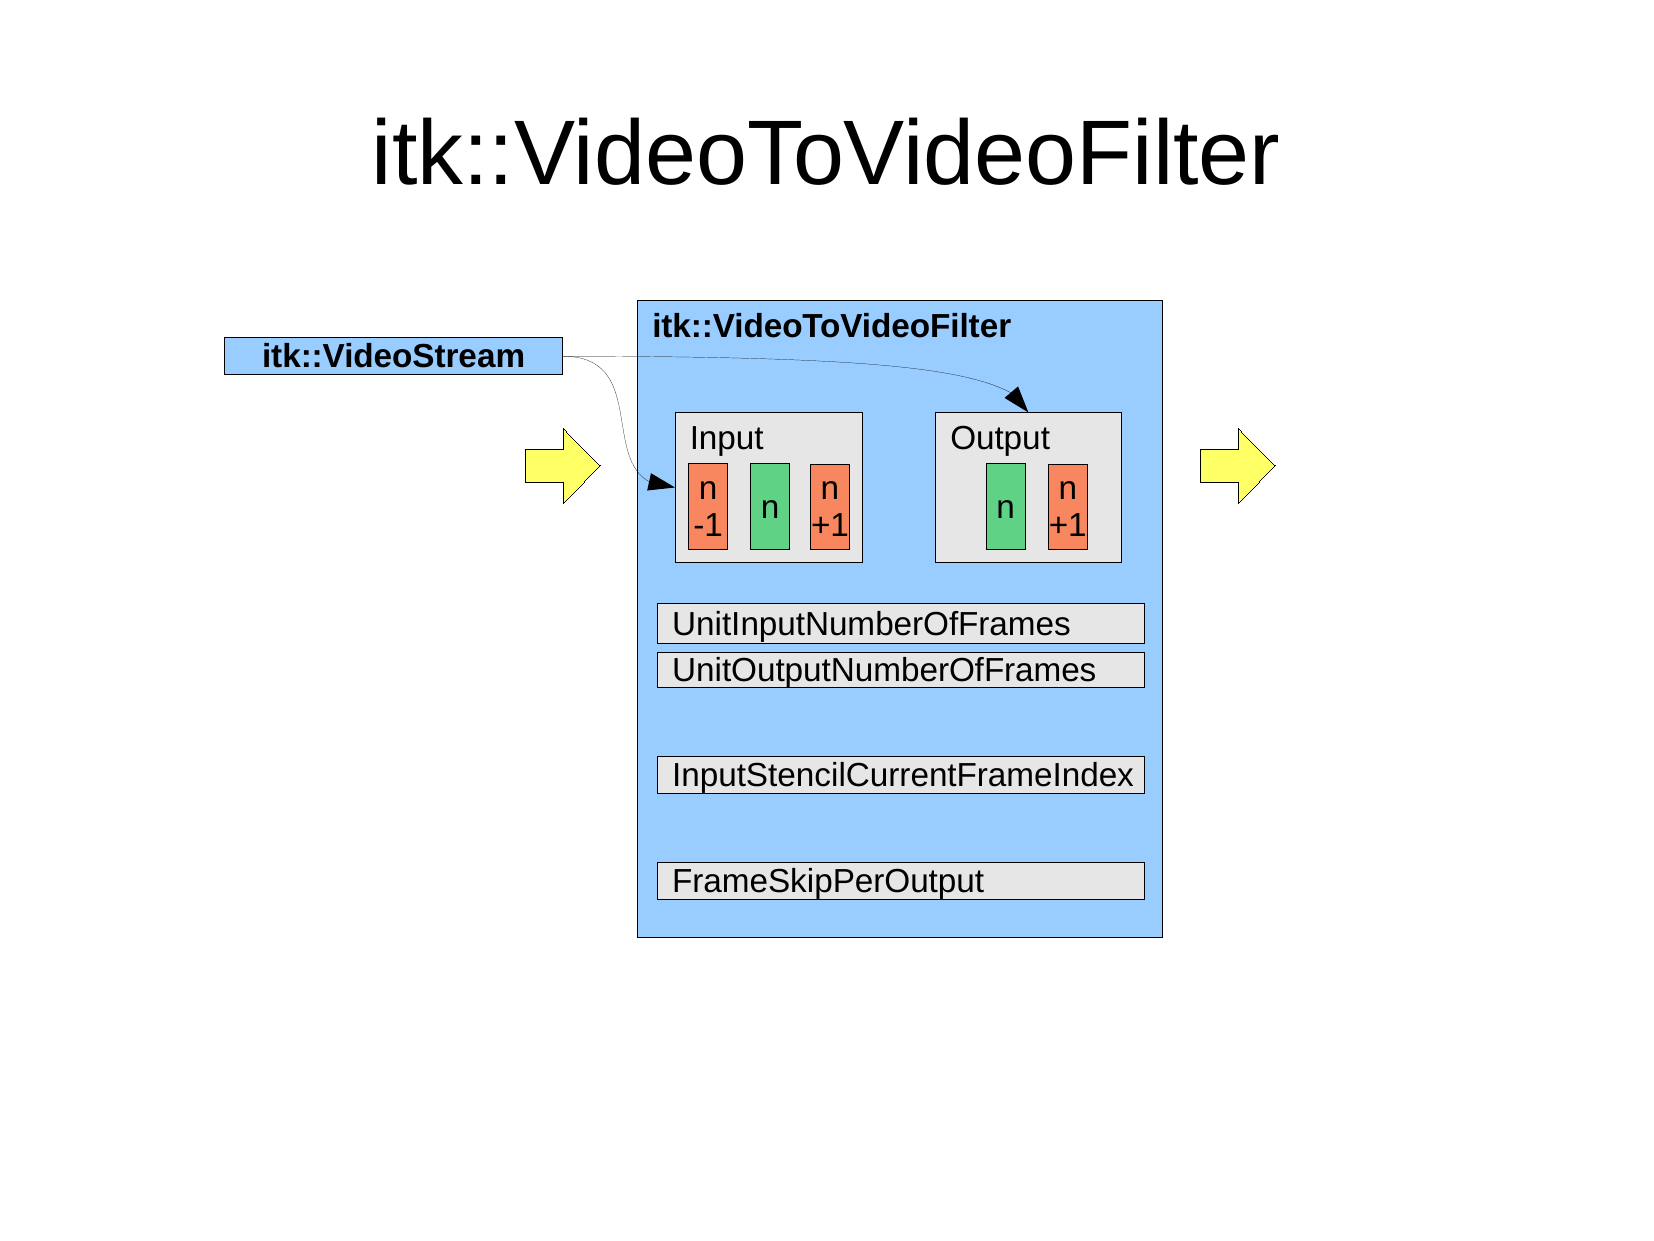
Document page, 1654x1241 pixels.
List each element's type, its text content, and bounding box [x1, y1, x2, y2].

text_box UnitOutputNumberOfFrames [657, 652, 1145, 688]
text_box n [750, 463, 790, 550]
title itk::VideoToVideoFilter [82, 56, 1571, 250]
text_box [525, 428, 601, 504]
text_box Output [935, 412, 1122, 563]
text_box n +1 [810, 464, 850, 550]
text_box n -1 [688, 463, 728, 550]
text_box [1200, 428, 1276, 504]
text_box InputStencilCurrentFrameIndex [657, 756, 1145, 794]
text_box itk::VideoStream [224, 337, 563, 375]
text_box Input [675, 412, 863, 563]
text_box UnitInputNumberOfFrames [657, 603, 1145, 644]
text_box n +1 [1048, 464, 1088, 550]
text_box n [986, 463, 1026, 550]
text_box itk::VideoToVideoFilter [637, 300, 1163, 938]
text_box FrameSkipPerOutput [657, 862, 1145, 900]
